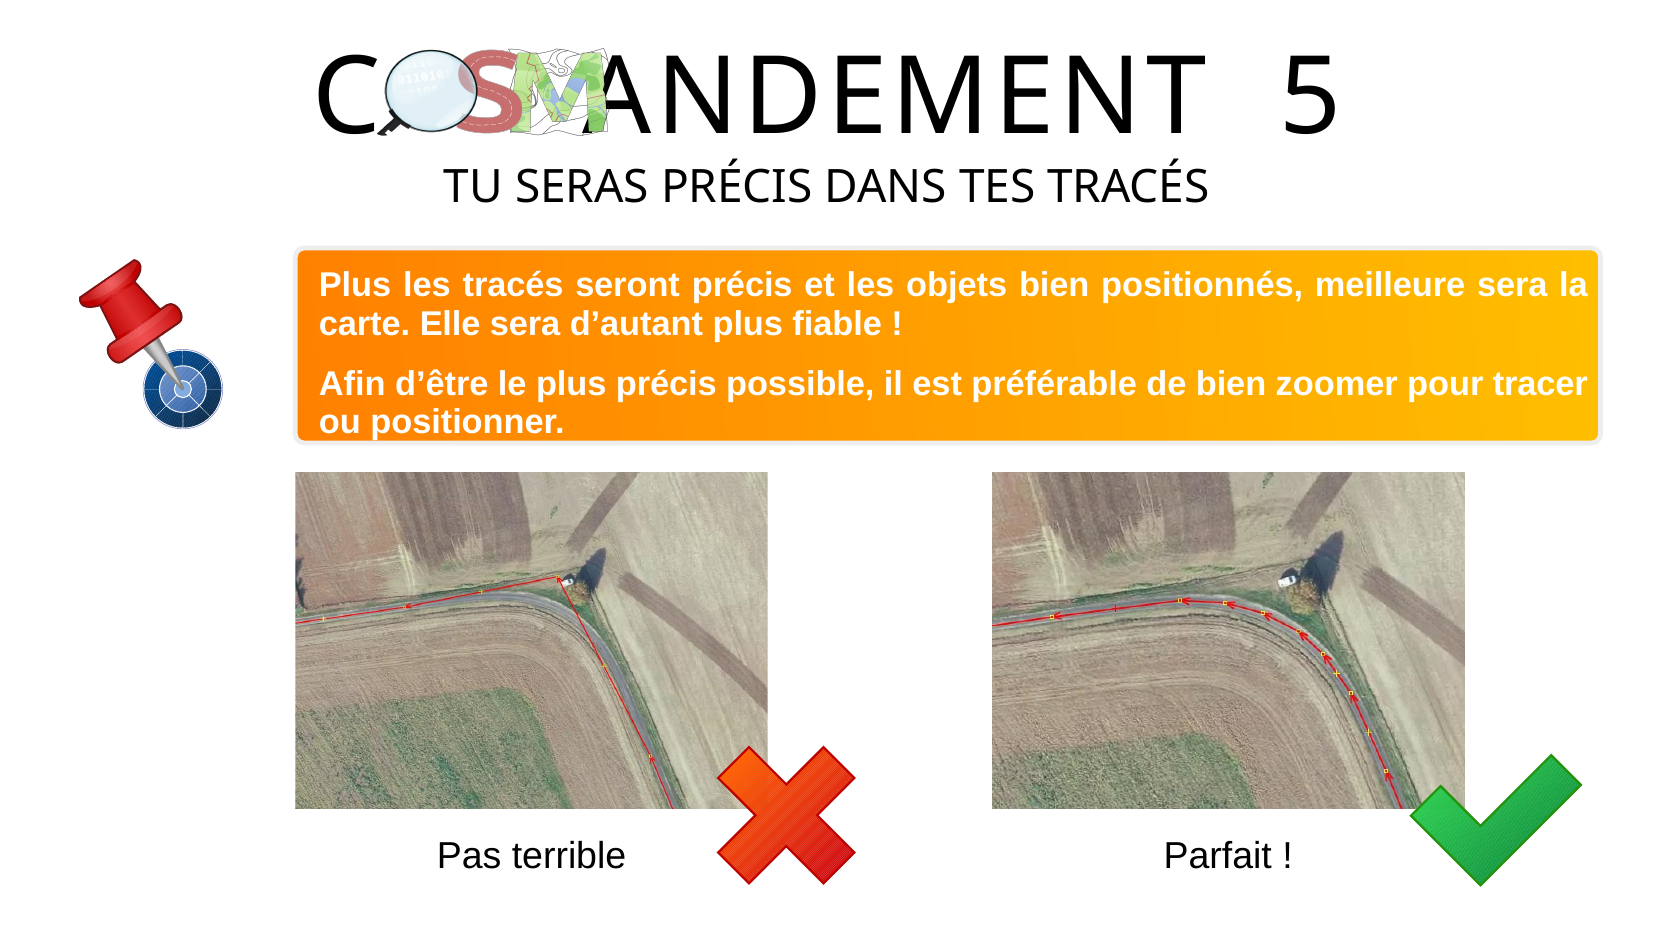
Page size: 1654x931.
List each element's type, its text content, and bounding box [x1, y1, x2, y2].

picture [377, 47, 611, 136]
picture [54, 248, 227, 433]
picture [992, 472, 1613, 931]
text_box Tu seras précis dans tes tracés [330, 169, 1323, 225]
text_box Pas terrible [295, 826, 667, 884]
text_box Parfait ! [992, 826, 1375, 884]
title C ANDEMENT 5 [301, 13, 1353, 169]
list Plus les tracés seront précis et les objets bien positionnés, meilleure sera la carte. Elle sera d’autant plus fiable ! Afin d’être le plus précis possible, il est préférable de bien zoomer pour tracer ou positionner. [318, 265, 1589, 443]
picture [295, 472, 904, 931]
text_box [295, 248, 1601, 443]
